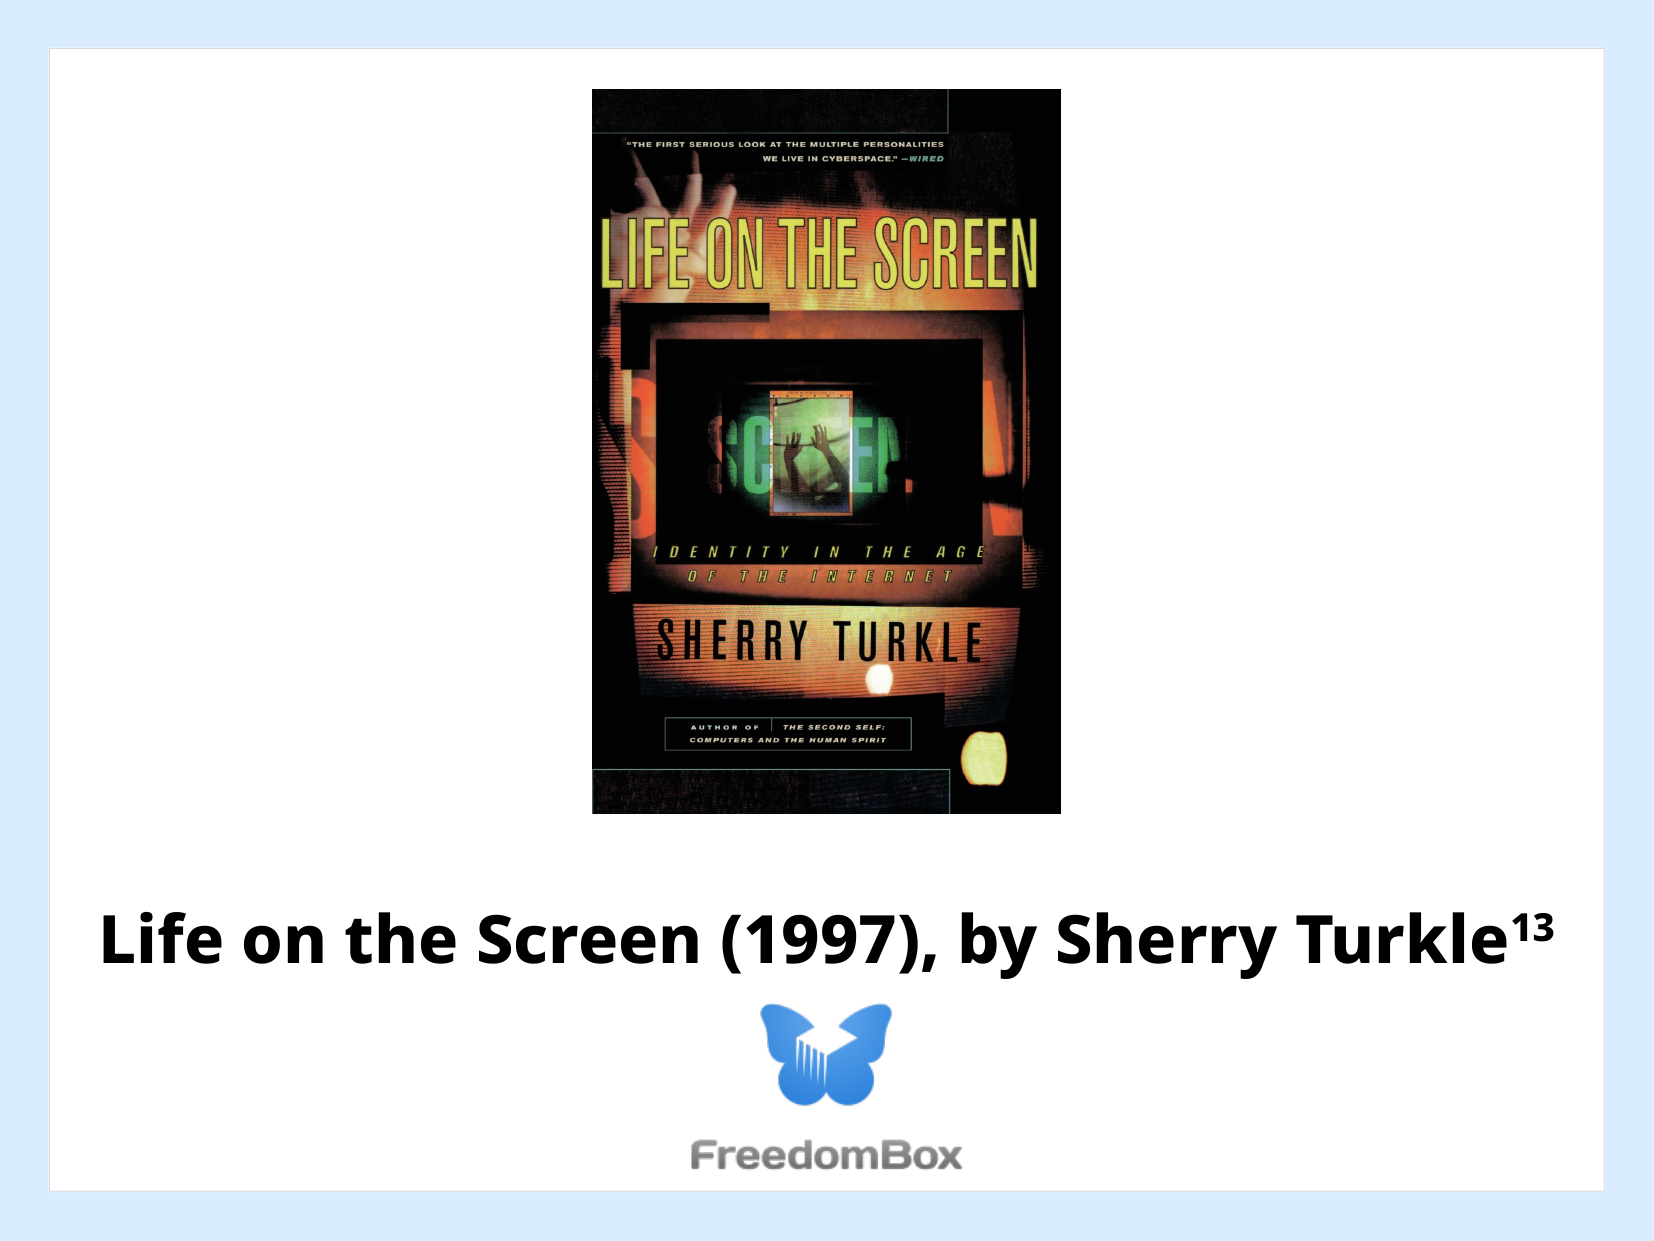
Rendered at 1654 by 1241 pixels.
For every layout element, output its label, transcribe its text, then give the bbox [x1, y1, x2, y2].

picture [0, 0, 1654, 1241]
subtitle Life on the Screen (1997), by Sherry Turkle13 [82, 49, 1571, 1010]
